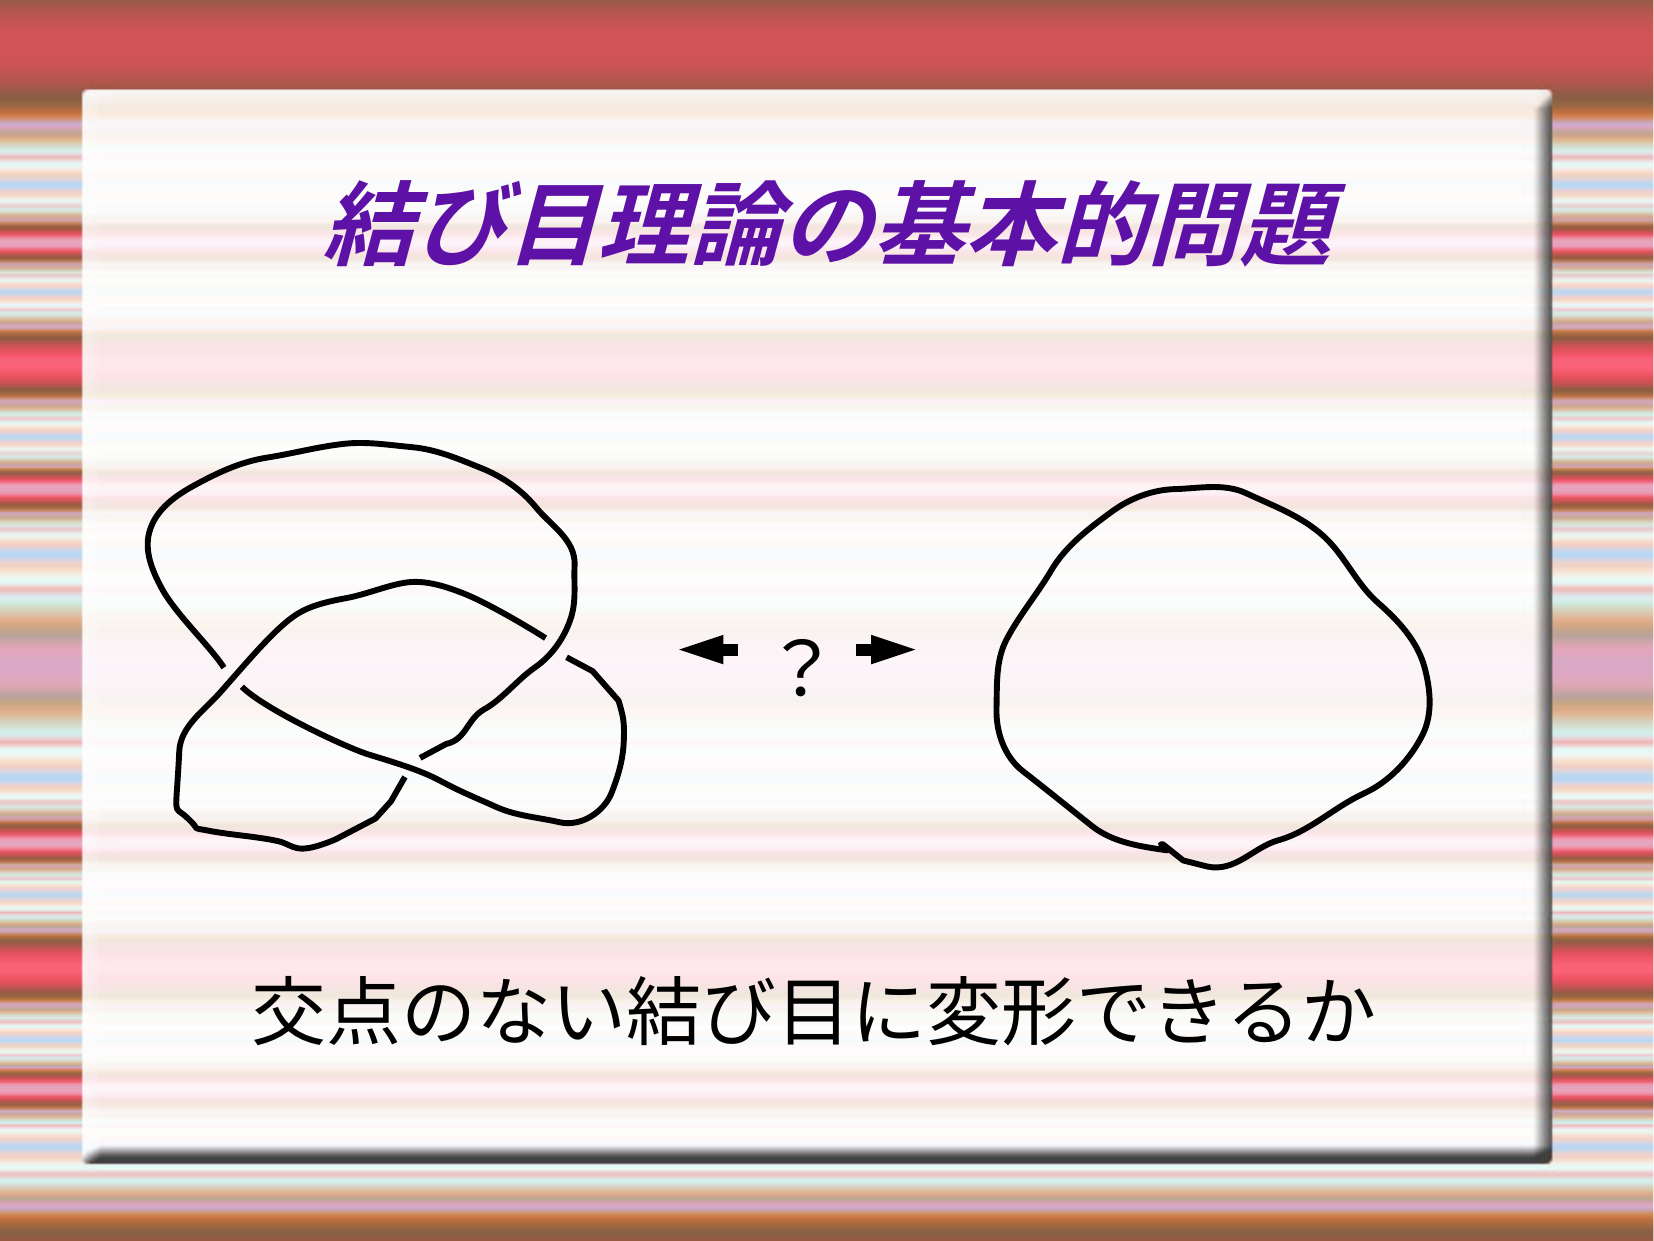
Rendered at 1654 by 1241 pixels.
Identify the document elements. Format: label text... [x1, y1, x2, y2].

text_box 交点のない結び目に変形できるか [236, 944, 1335, 1035]
title 結び目理論の基本的問題 [121, 114, 1534, 322]
text_box ？ [749, 602, 834, 693]
text_box [1335, 1000, 1346, 1035]
text_box [158, 367, 1498, 1035]
picture [0, 0, 1654, 1241]
